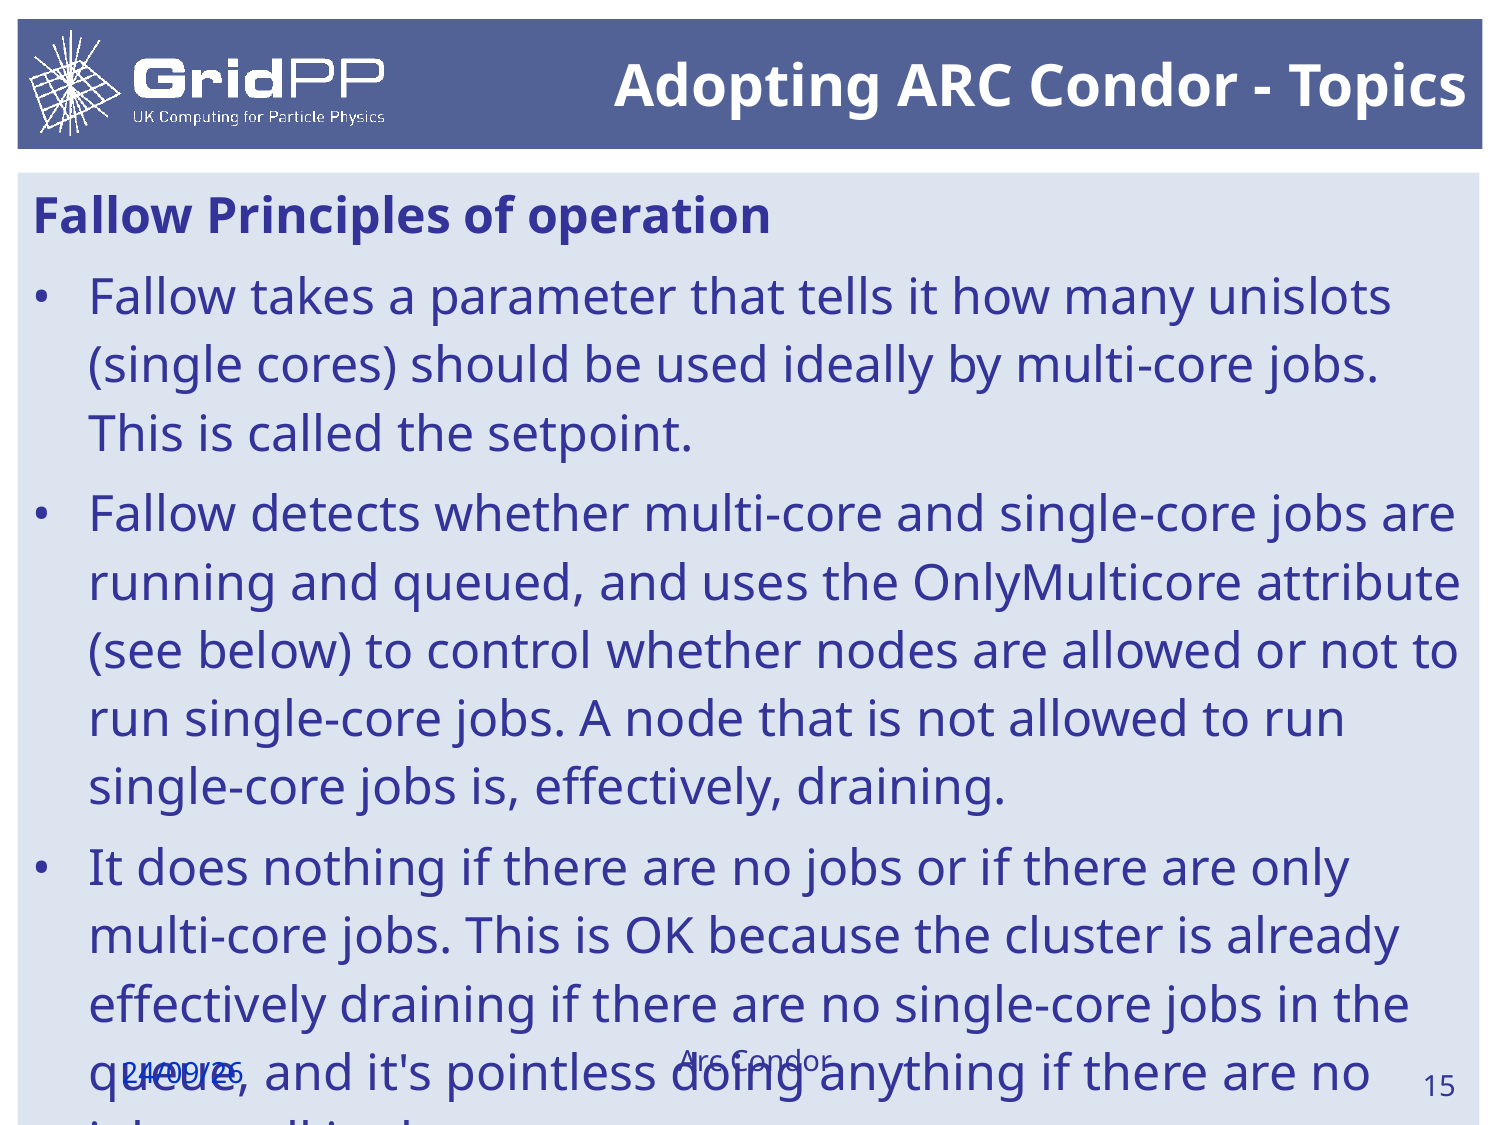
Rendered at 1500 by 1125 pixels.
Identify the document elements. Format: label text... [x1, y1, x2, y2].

text_box Arc Condor [536, 1034, 975, 1094]
list Fallow Principles of operation Fallow takes a parameter that tells it how many unislots (single cores) should be used ideally by multi-core jobs. This is called the setpoint. Fallow detects whether multi-core and single-core jobs are running and queued, and uses the OnlyMulticore attribute (see below) to control whether nodes are allowed or not to run single-core jobs. A node that is not allowed to run single-core jobs is, effectively, draining. It does nothing if there are no jobs or if there are only multi-core jobs. This is OK because the cluster is already effectively draining if there are no single-core jobs in the queue, and it's pointless doing anything if there are no jobs at all in the queue. [17, 172, 1480, 1038]
picture [29, 30, 384, 136]
text_box 01/03/16 [29, 1046, 337, 1095]
title Adopting ARC Condor - Topics [513, 19, 1483, 149]
text_box <number> [1388, 1059, 1471, 1094]
